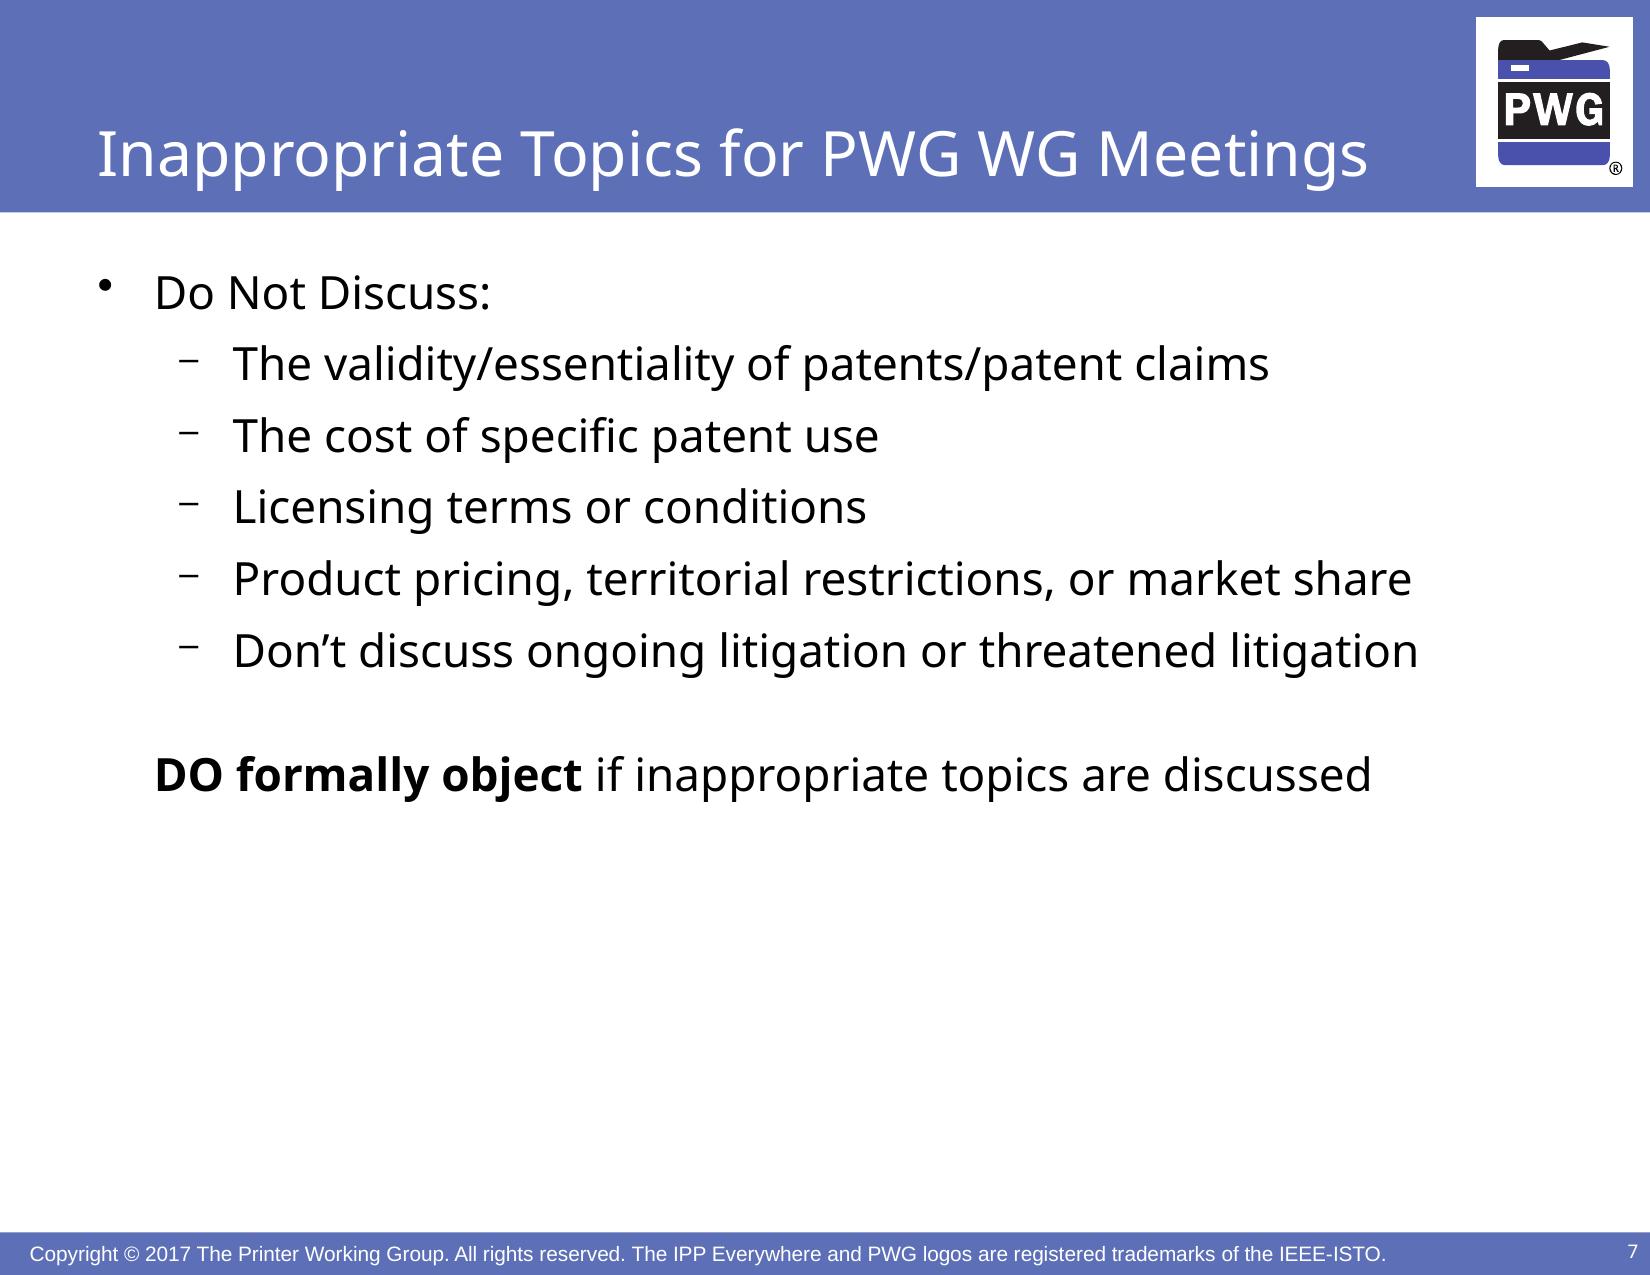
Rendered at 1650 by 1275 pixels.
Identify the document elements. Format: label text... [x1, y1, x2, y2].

list Do Not Discuss: The validity/essentiality of patents/patent claims The cost of specific patent use Licensing terms or conditions Product pricing, territorial restrictions, or market share Don’t discuss ongoing litigation or threatened litigation DO formally object if inappropriate topics are discussed [82, 254, 1568, 1233]
title Inappropriate Topics for PWG WG Meetings [82, 8, 1449, 198]
